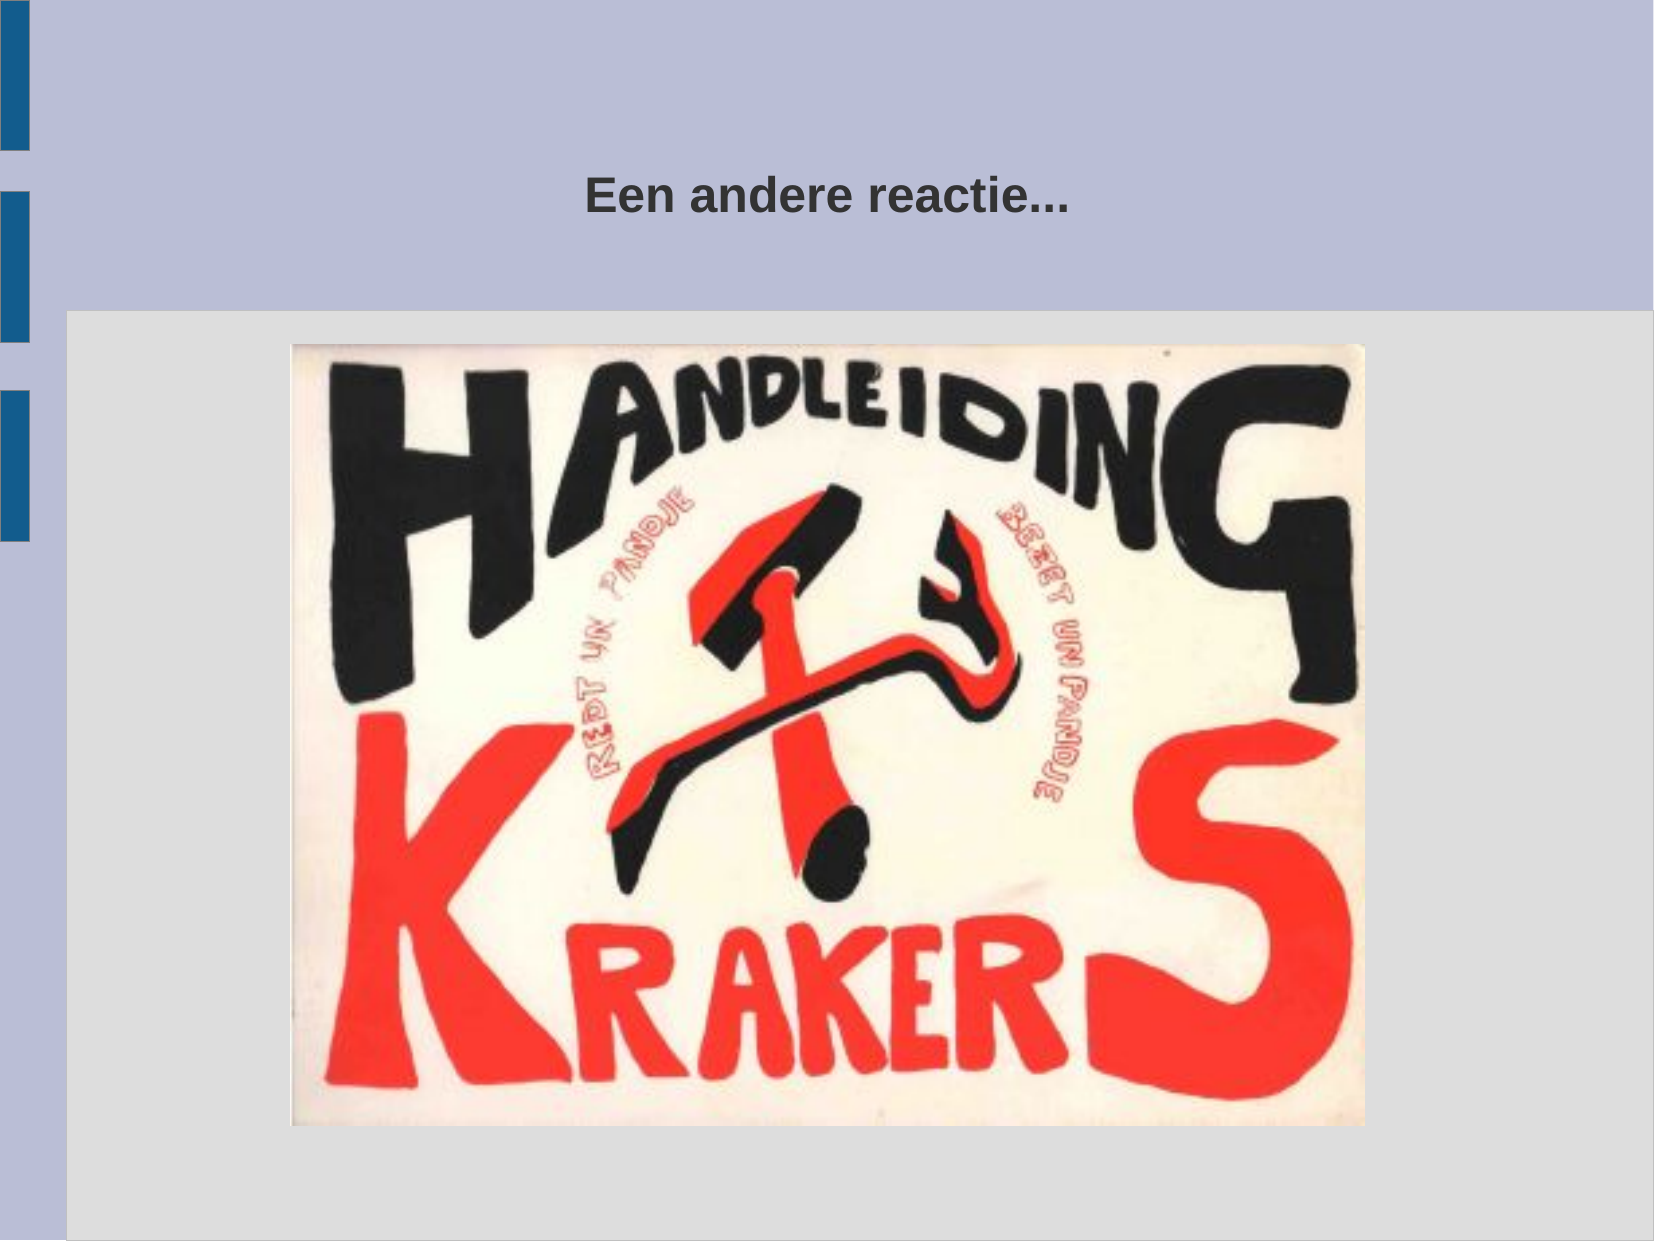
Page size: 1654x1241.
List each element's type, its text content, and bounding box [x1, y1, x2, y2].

picture [290, 344, 1365, 1126]
title Een andere reactie... [121, 91, 1534, 299]
